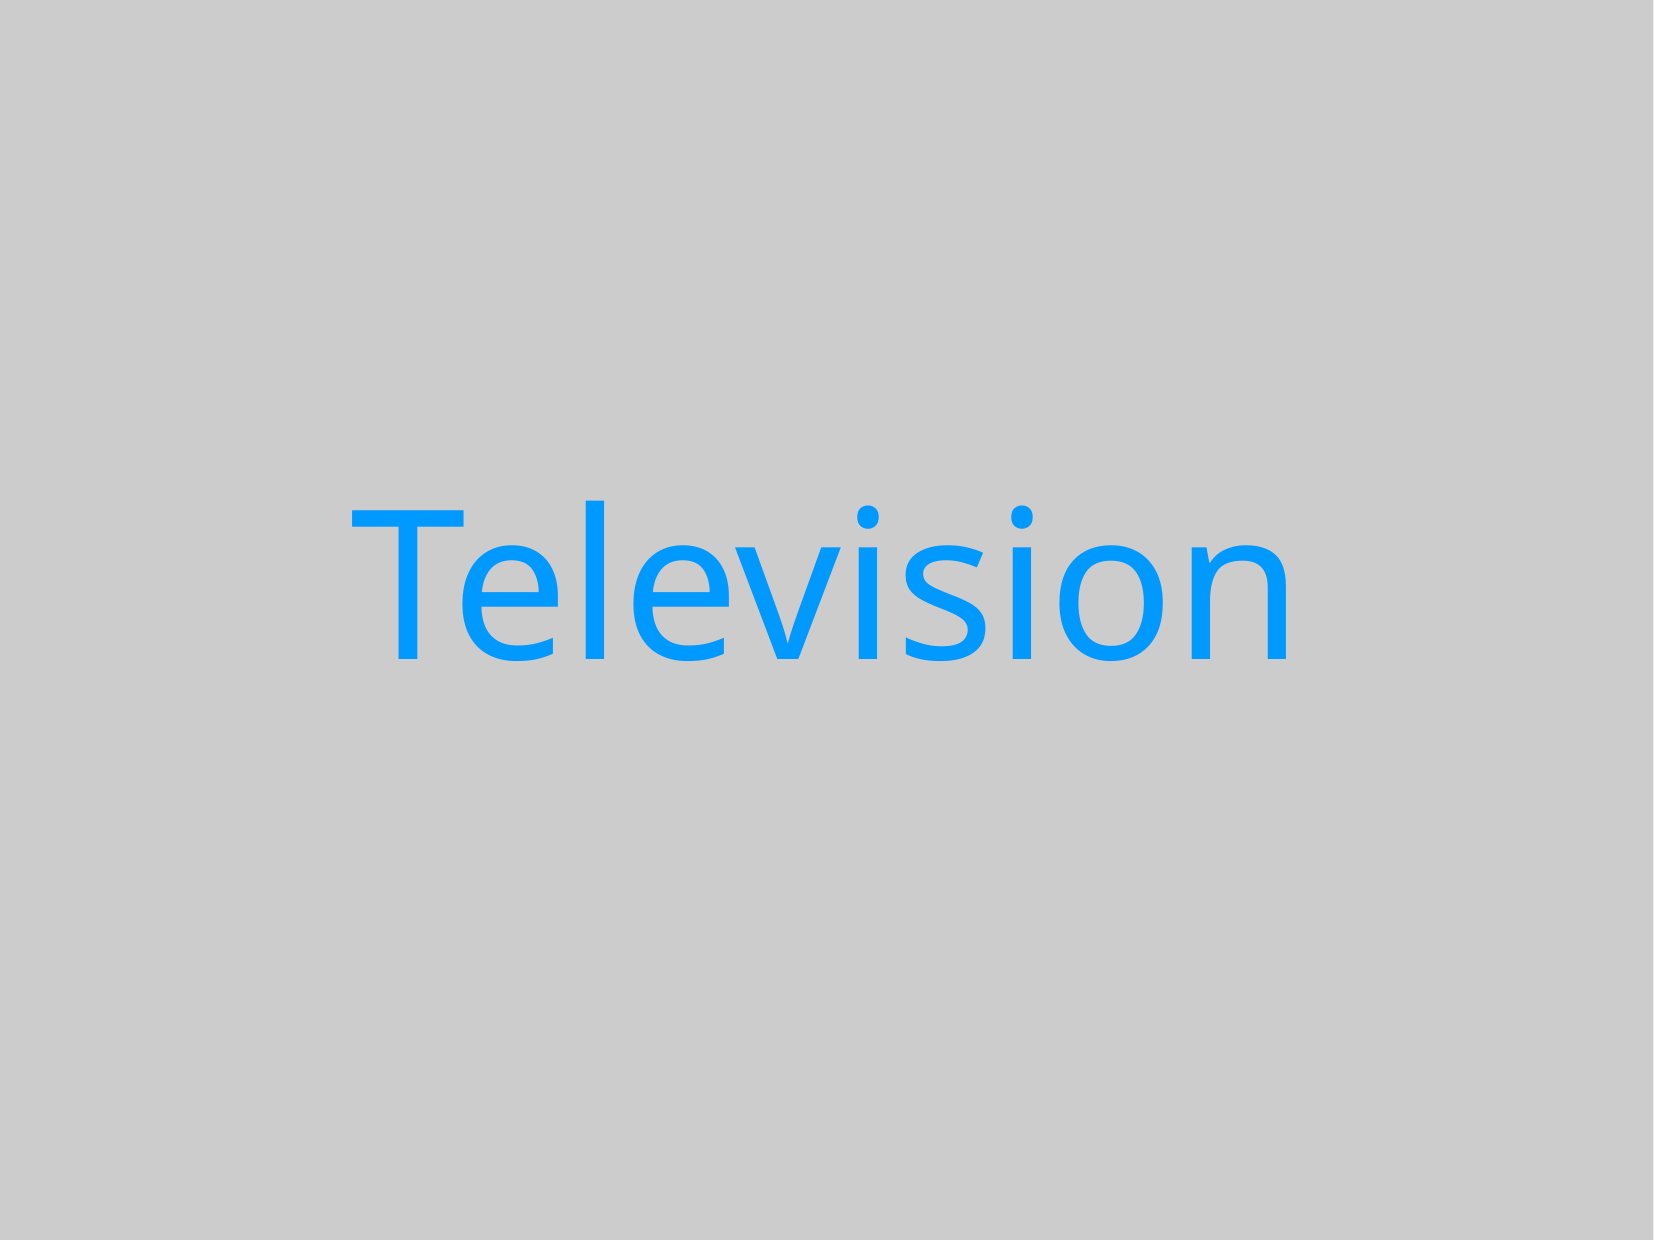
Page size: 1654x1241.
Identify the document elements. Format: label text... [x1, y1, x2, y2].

subtitle Television [82, 56, 1571, 1102]
